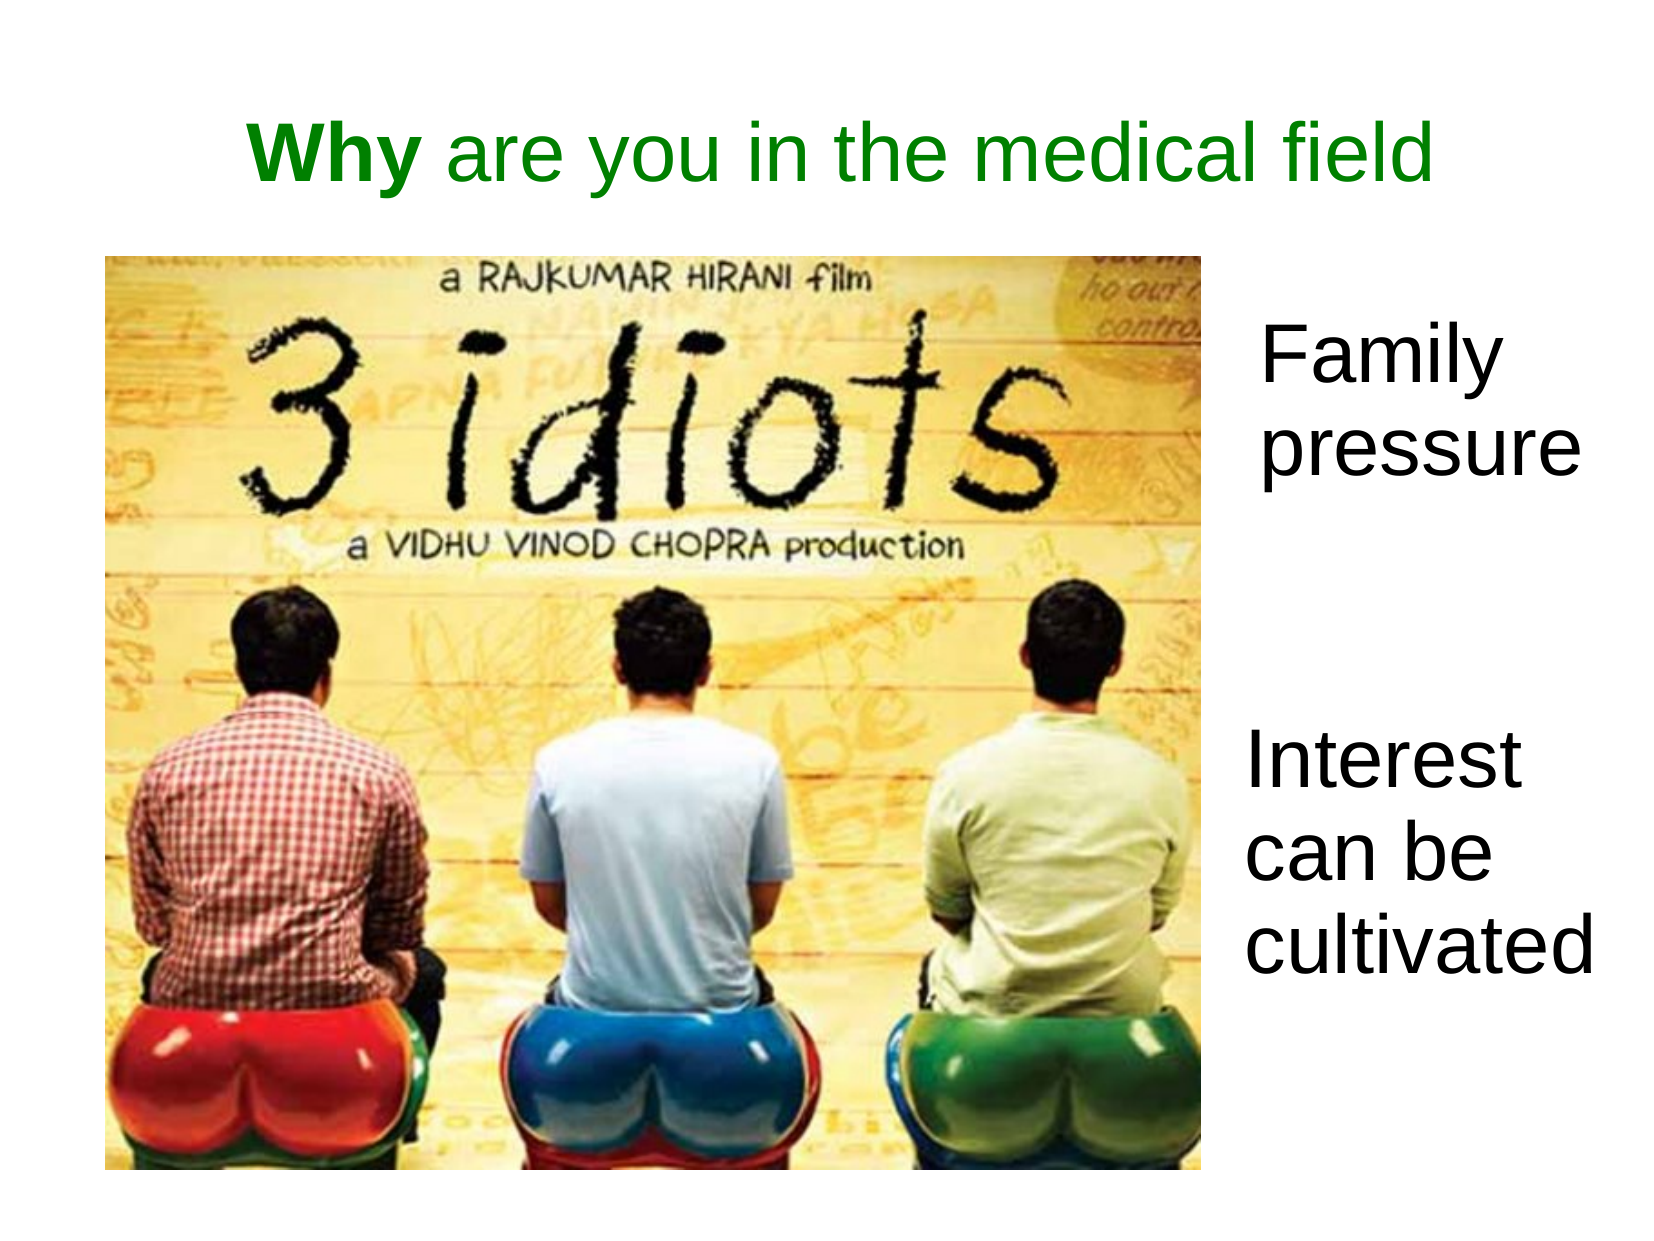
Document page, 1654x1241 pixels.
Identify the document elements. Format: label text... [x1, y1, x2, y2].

title Why are you in the medical field [82, 49, 1571, 257]
text_box Family pressure [1245, 300, 1621, 501]
text_box Interest can be cultivated [1230, 705, 1636, 999]
picture [105, 256, 1201, 1171]
